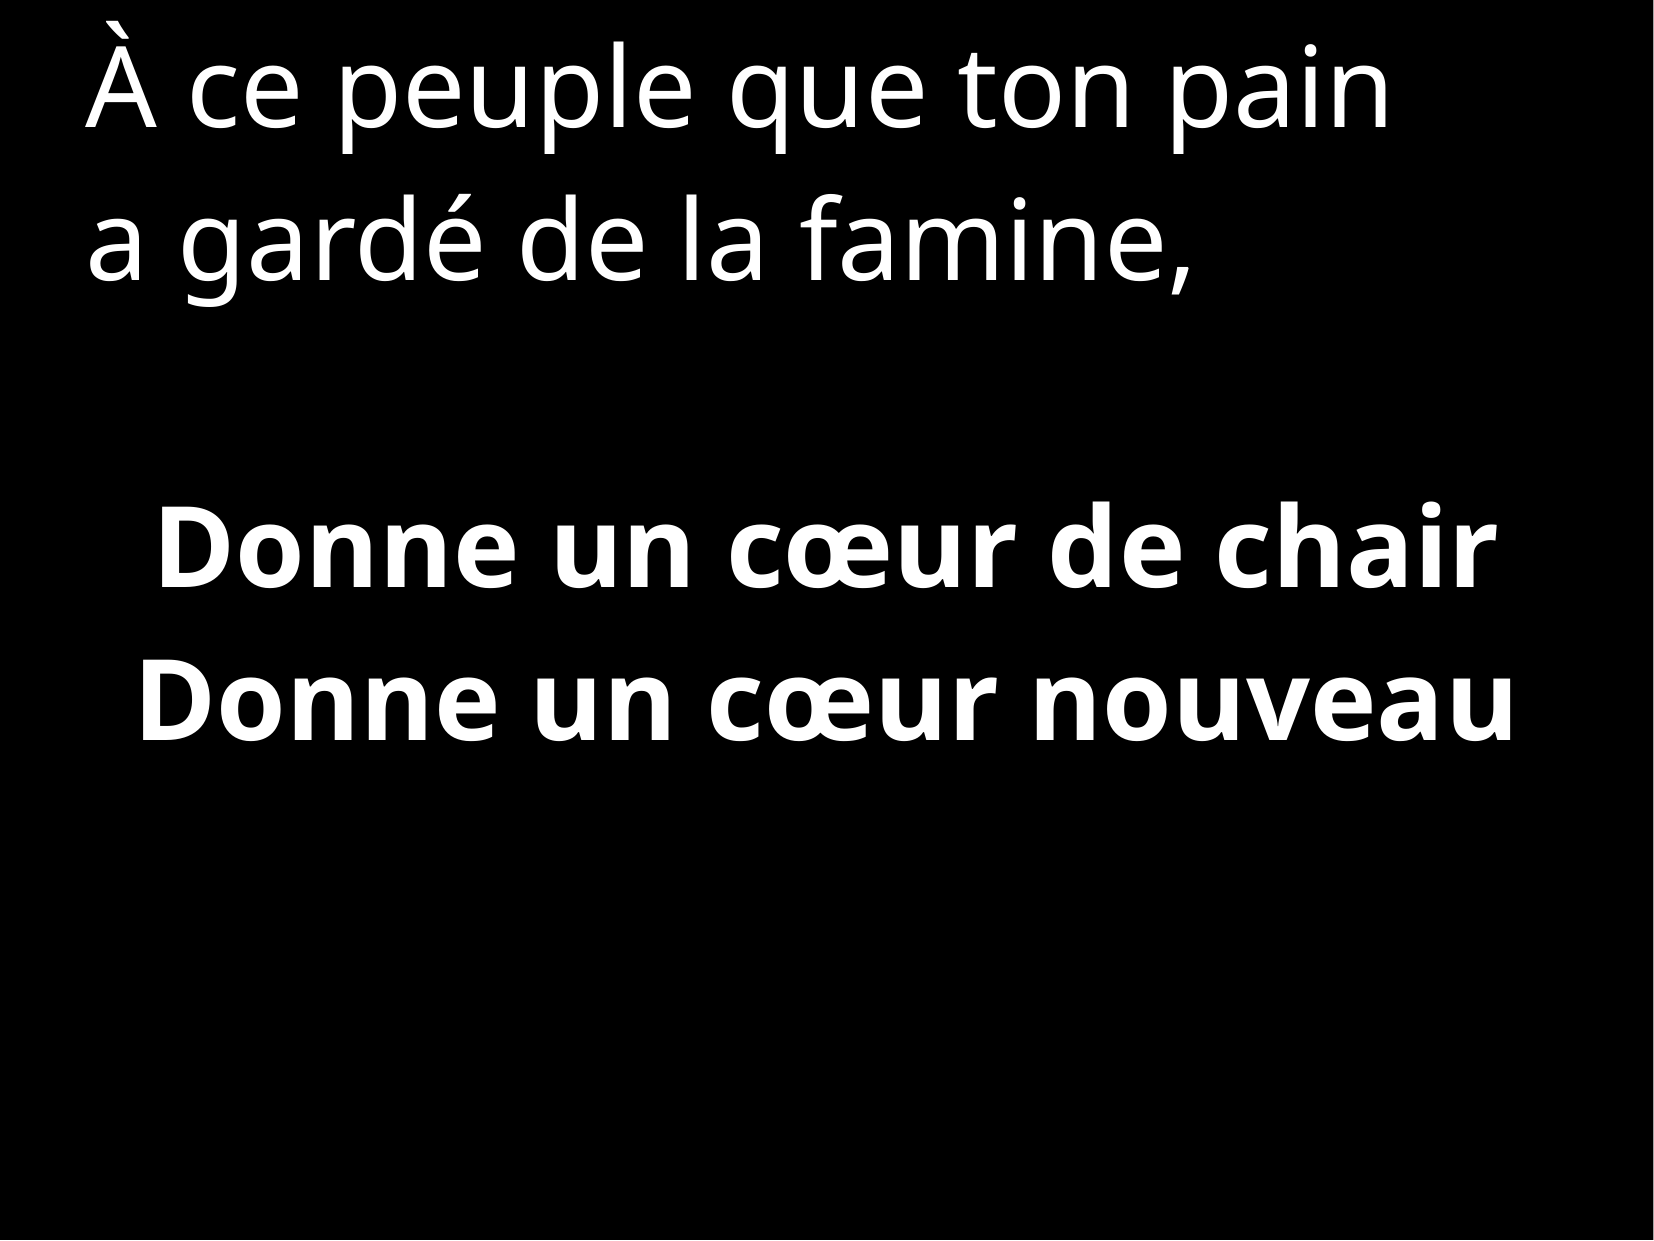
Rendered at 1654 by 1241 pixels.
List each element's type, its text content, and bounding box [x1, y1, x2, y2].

text_box À ce peuple que ton pain a gardé de la famine, Donne un cœur de chair Donne un cœur nouveau [0, 0, 1654, 1241]
